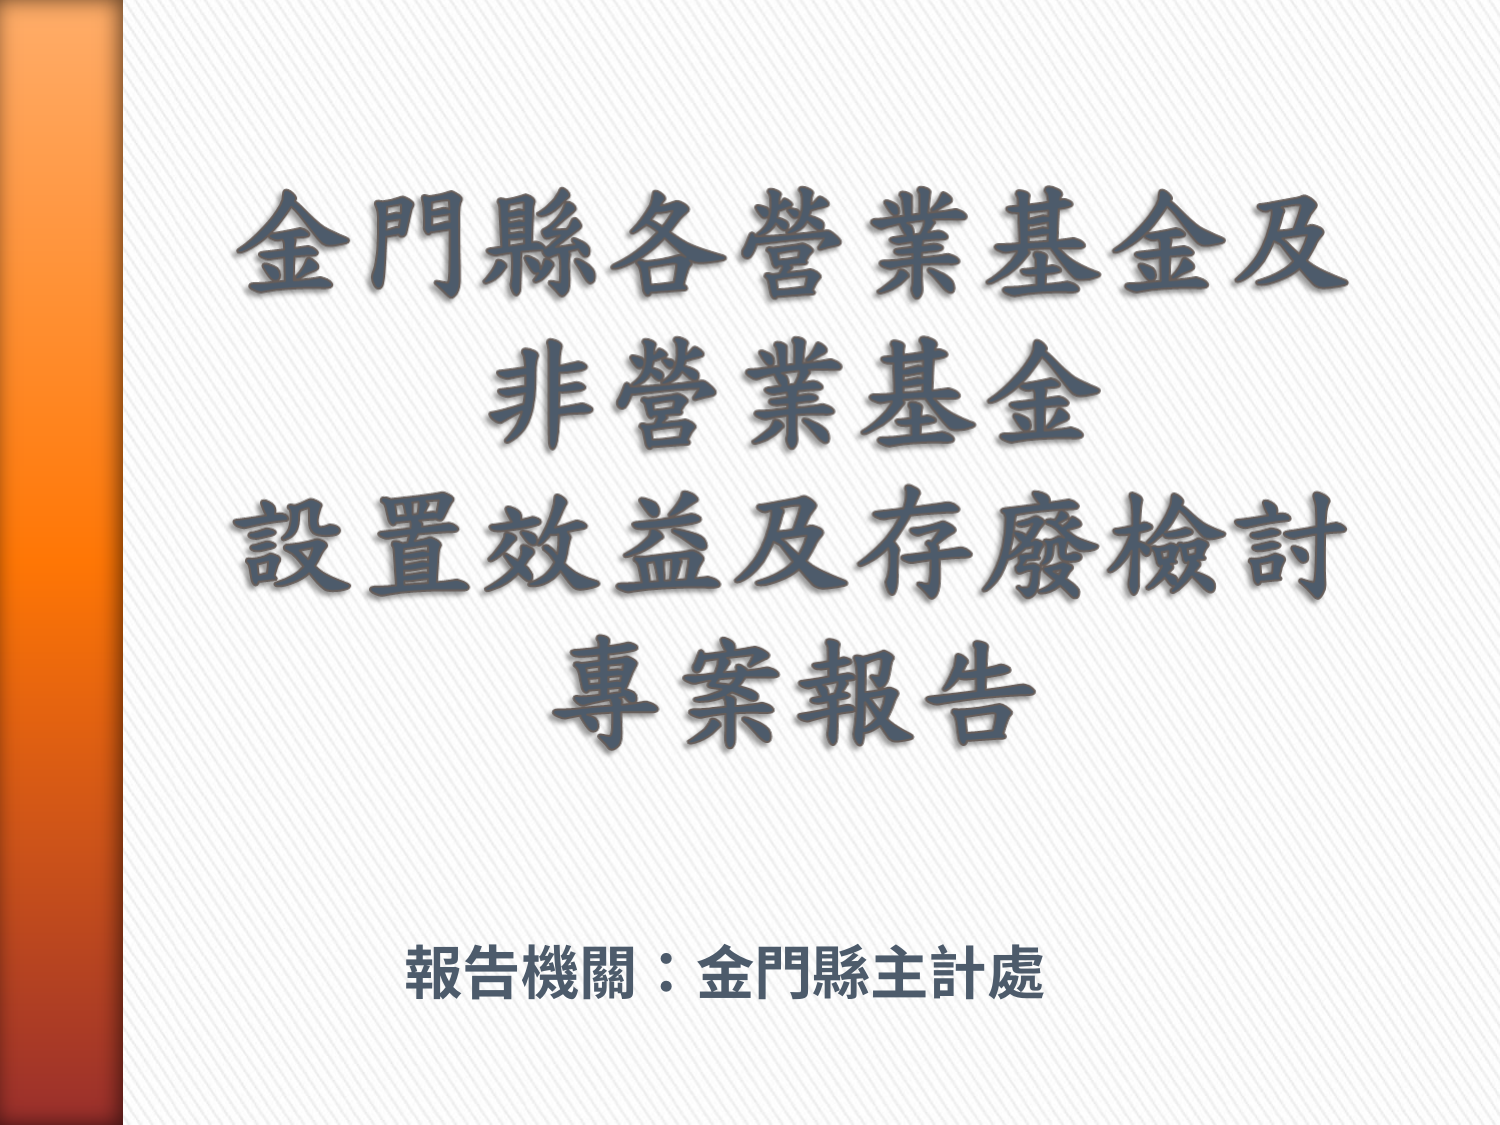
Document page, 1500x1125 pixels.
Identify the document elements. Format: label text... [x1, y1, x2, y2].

subtitle 報告機關：金門縣主計處 [383, 928, 1164, 1035]
picture [0, 0, 1500, 1125]
